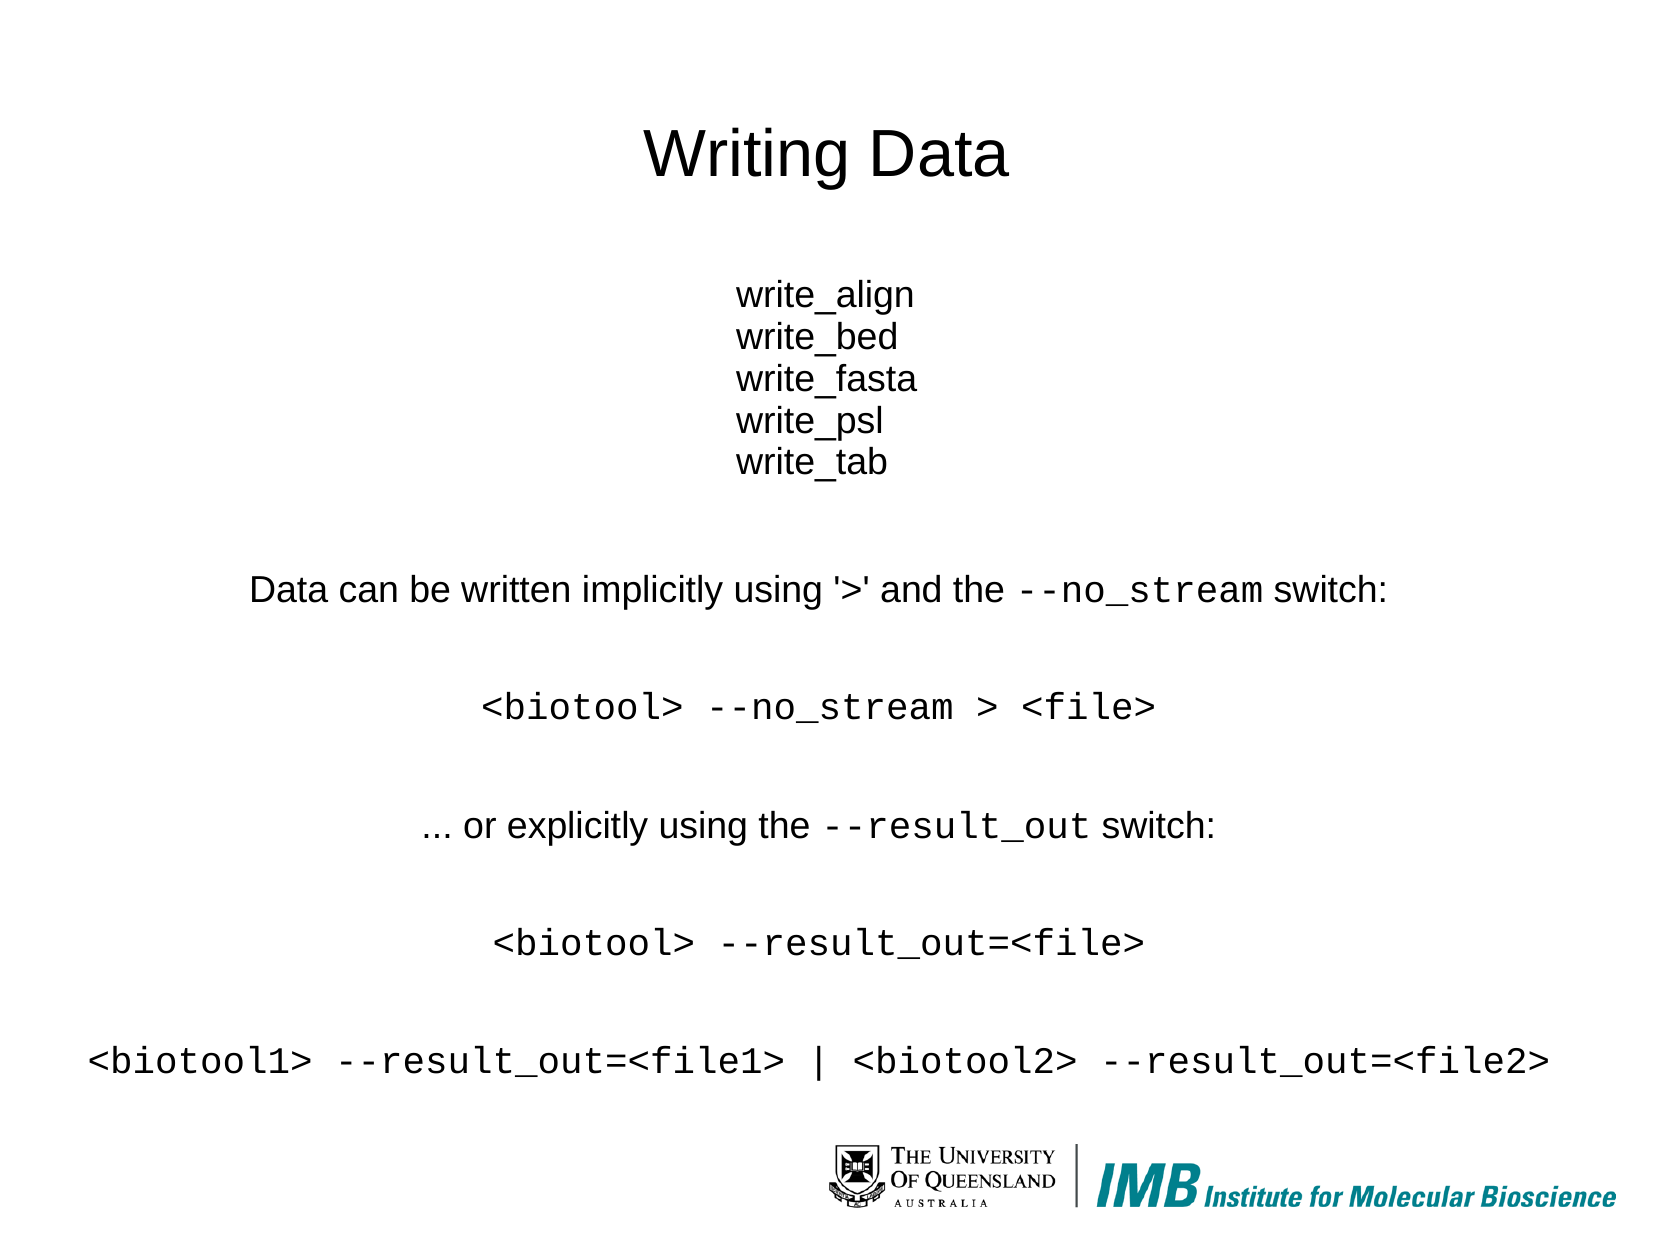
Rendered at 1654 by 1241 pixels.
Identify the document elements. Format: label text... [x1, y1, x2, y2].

text_box <biotool1> --result_out=<file1> | <biotool2> --result_out=<file2> [72, 1034, 1565, 1093]
text_box Data can be written implicitly using '>' and the --no_stream switch: [234, 561, 1404, 622]
title Writing Data [82, 56, 1571, 250]
text_box write_align write_bed write_fasta write_psl write_tab [721, 265, 933, 492]
picture [826, 1142, 1618, 1211]
text_box <biotool> --result_out=<file> [477, 916, 1160, 975]
text_box <biotool> --no_stream > <file> [466, 680, 1172, 739]
text_box ... or explicitly using the --result_out switch: [406, 797, 1232, 858]
